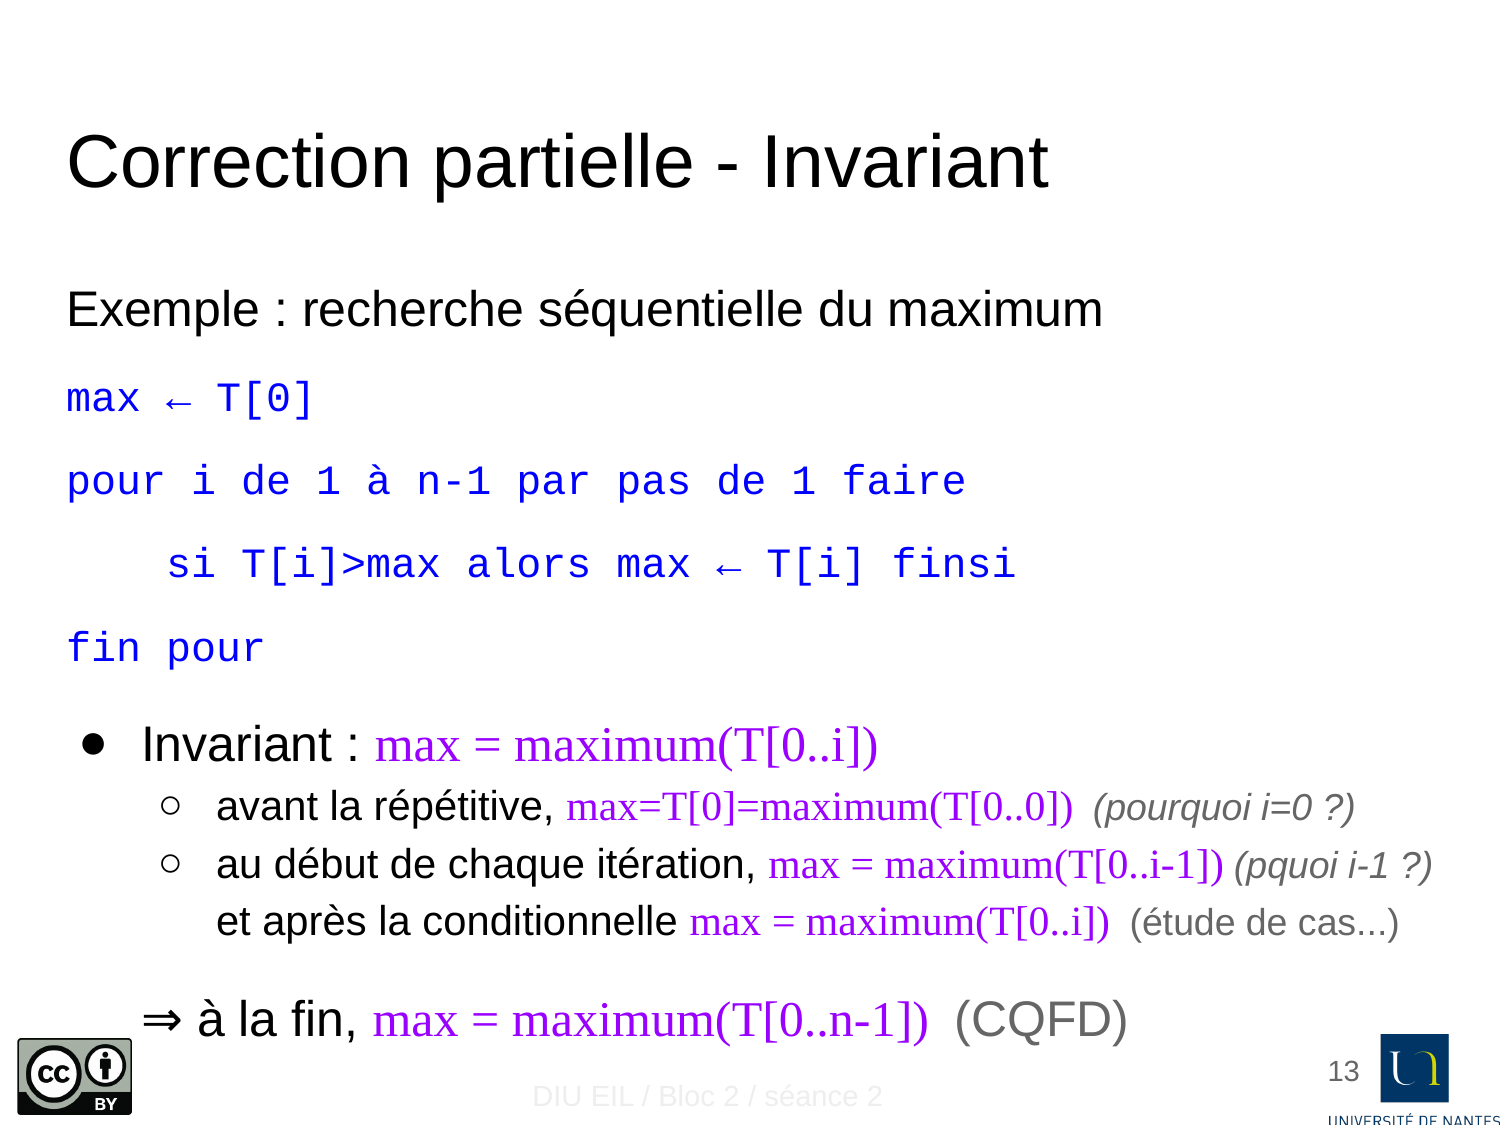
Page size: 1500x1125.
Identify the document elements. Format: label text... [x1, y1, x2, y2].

picture [17, 1038, 132, 1115]
list Exemple : recherche séquentielle du maximum max ← T[0] pour i de 1 à n-1 par pas de 1 faire si T[i]>max alors max ← T[i] finsi fin pour Invariant : max = maximum(T[0..i]) avant la répétitive, max=T[0]=maximum(T[0..0]) (pourquoi i=0 ?) au début de chaque itération, max = maximum(T[0..i-1]) (pquoi i-1 ?) et après la conditionnelle max = maximum(T[0..i]) (étude de cas...) ⇒ à la fin, max = maximum(T[0..n-1]) (CQFD) [51, 252, 1449, 1064]
slide_number <numéro> [1284, 1038, 1375, 1102]
picture [1329, 1034, 1500, 1125]
title Correction partielle - Invariant [51, 97, 1449, 223]
